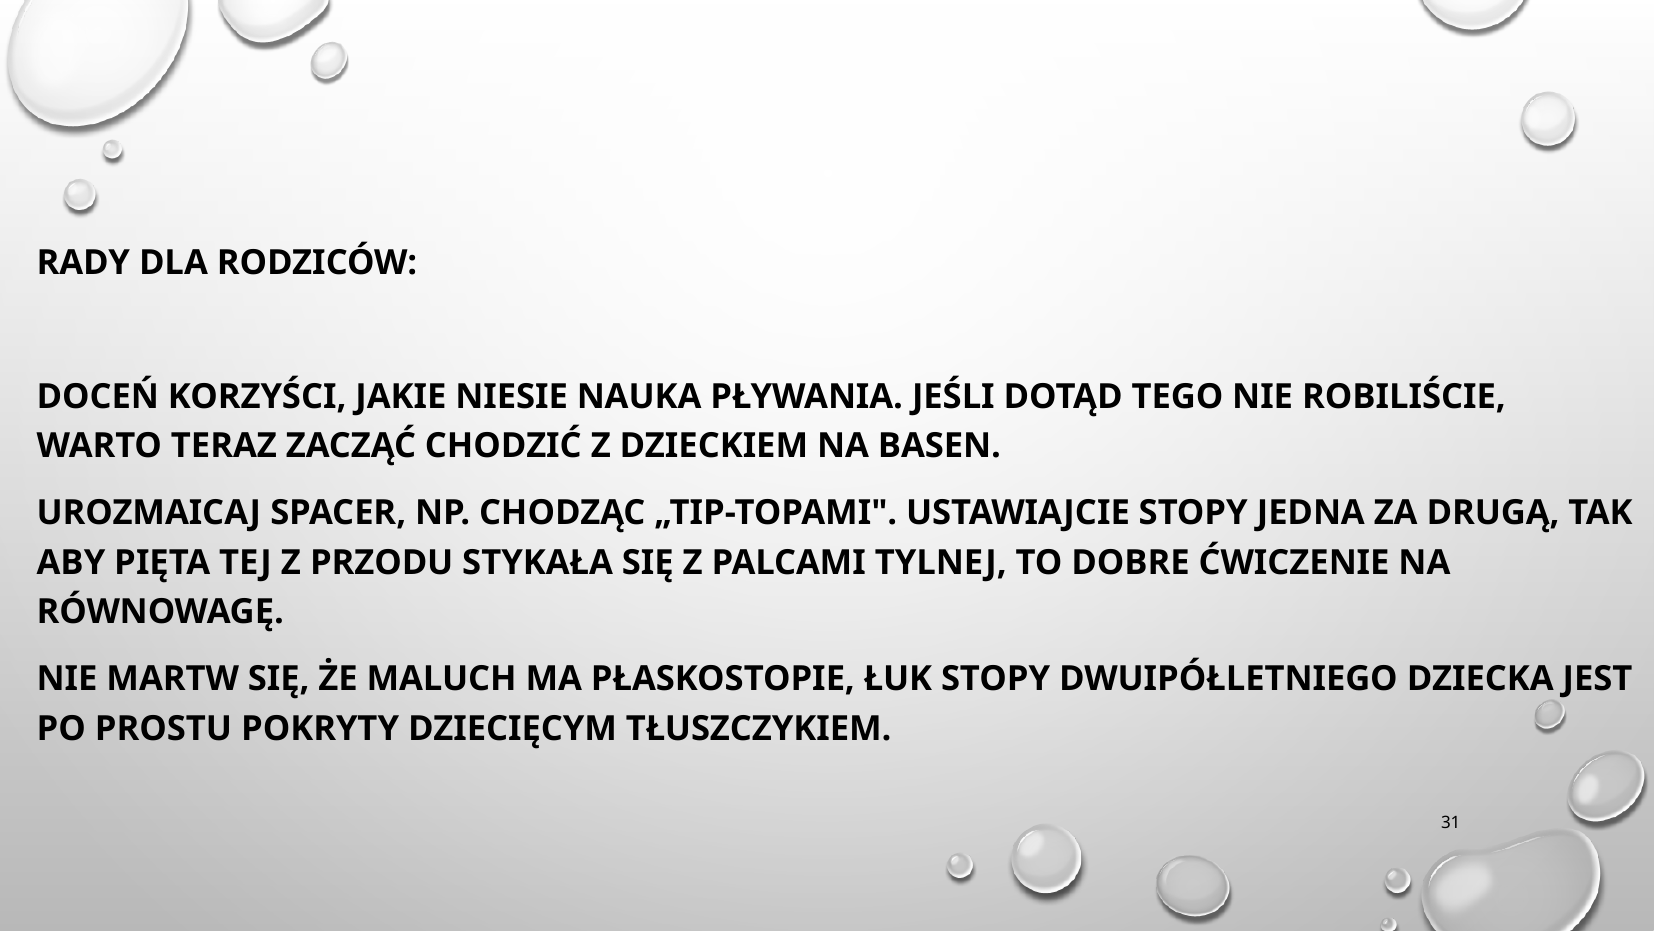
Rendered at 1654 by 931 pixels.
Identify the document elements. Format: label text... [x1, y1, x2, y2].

list Rady dla rodziców: Doceń korzyści, jakie niesie nauka pływania. Jeśli dotąd tego nie robiliście, warto teraz zacząć chodzić z dzieckiem na basen. Urozmaicaj spacer, np. chodząc „tip-topami". Ustawiajcie stopy jedna za drugą, tak aby pięta tej z przodu stykała się z palcami tylnej, to dobre ćwiczenie na równowagę. Nie martw się, że maluch ma płaskostopie, łuk stopy dwuipółletniego dziecka jest po prostu pokryty dziecięcym tłuszczykiem. [21, 224, 1654, 764]
text_box [1426, 798, 1530, 848]
